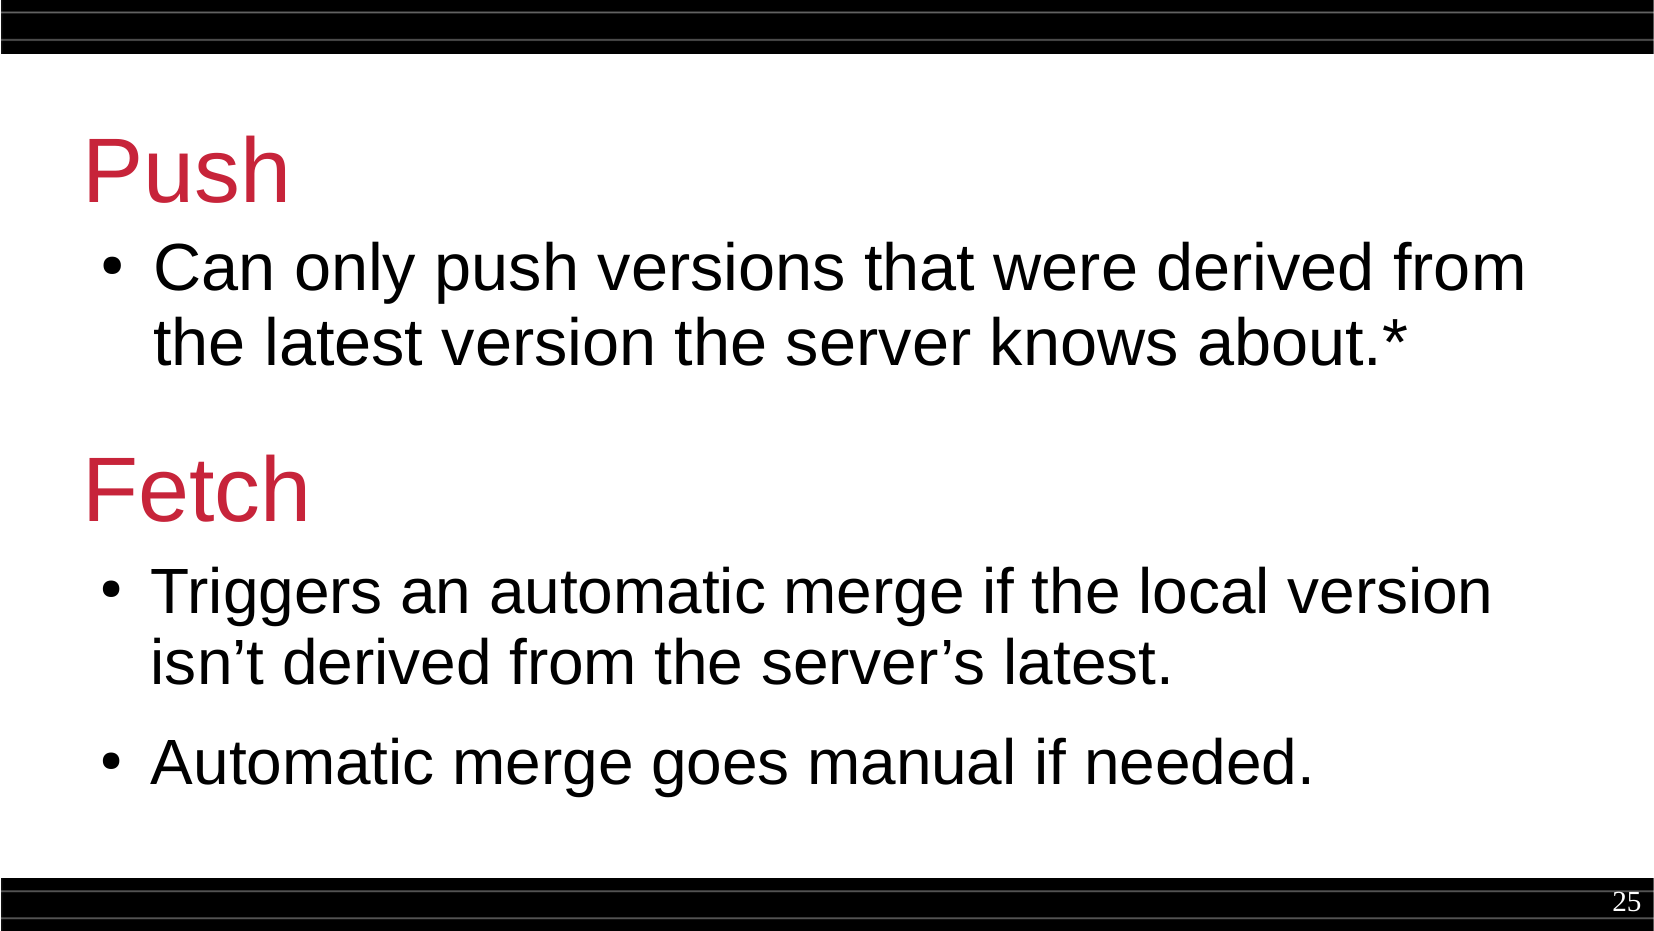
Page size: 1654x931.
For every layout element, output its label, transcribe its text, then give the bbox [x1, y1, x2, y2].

list Triggers an automatic merge if the local version isn’t derived from the server’s latest. Automatic merge goes manual if needed. [82, 555, 1571, 800]
picture [1, 0, 1654, 54]
title Push [82, 92, 1571, 230]
title Fetch [82, 411, 1571, 555]
picture [1, 878, 1654, 931]
list Can only push versions that were derived from the latest version the server knows about.* [82, 230, 1571, 394]
